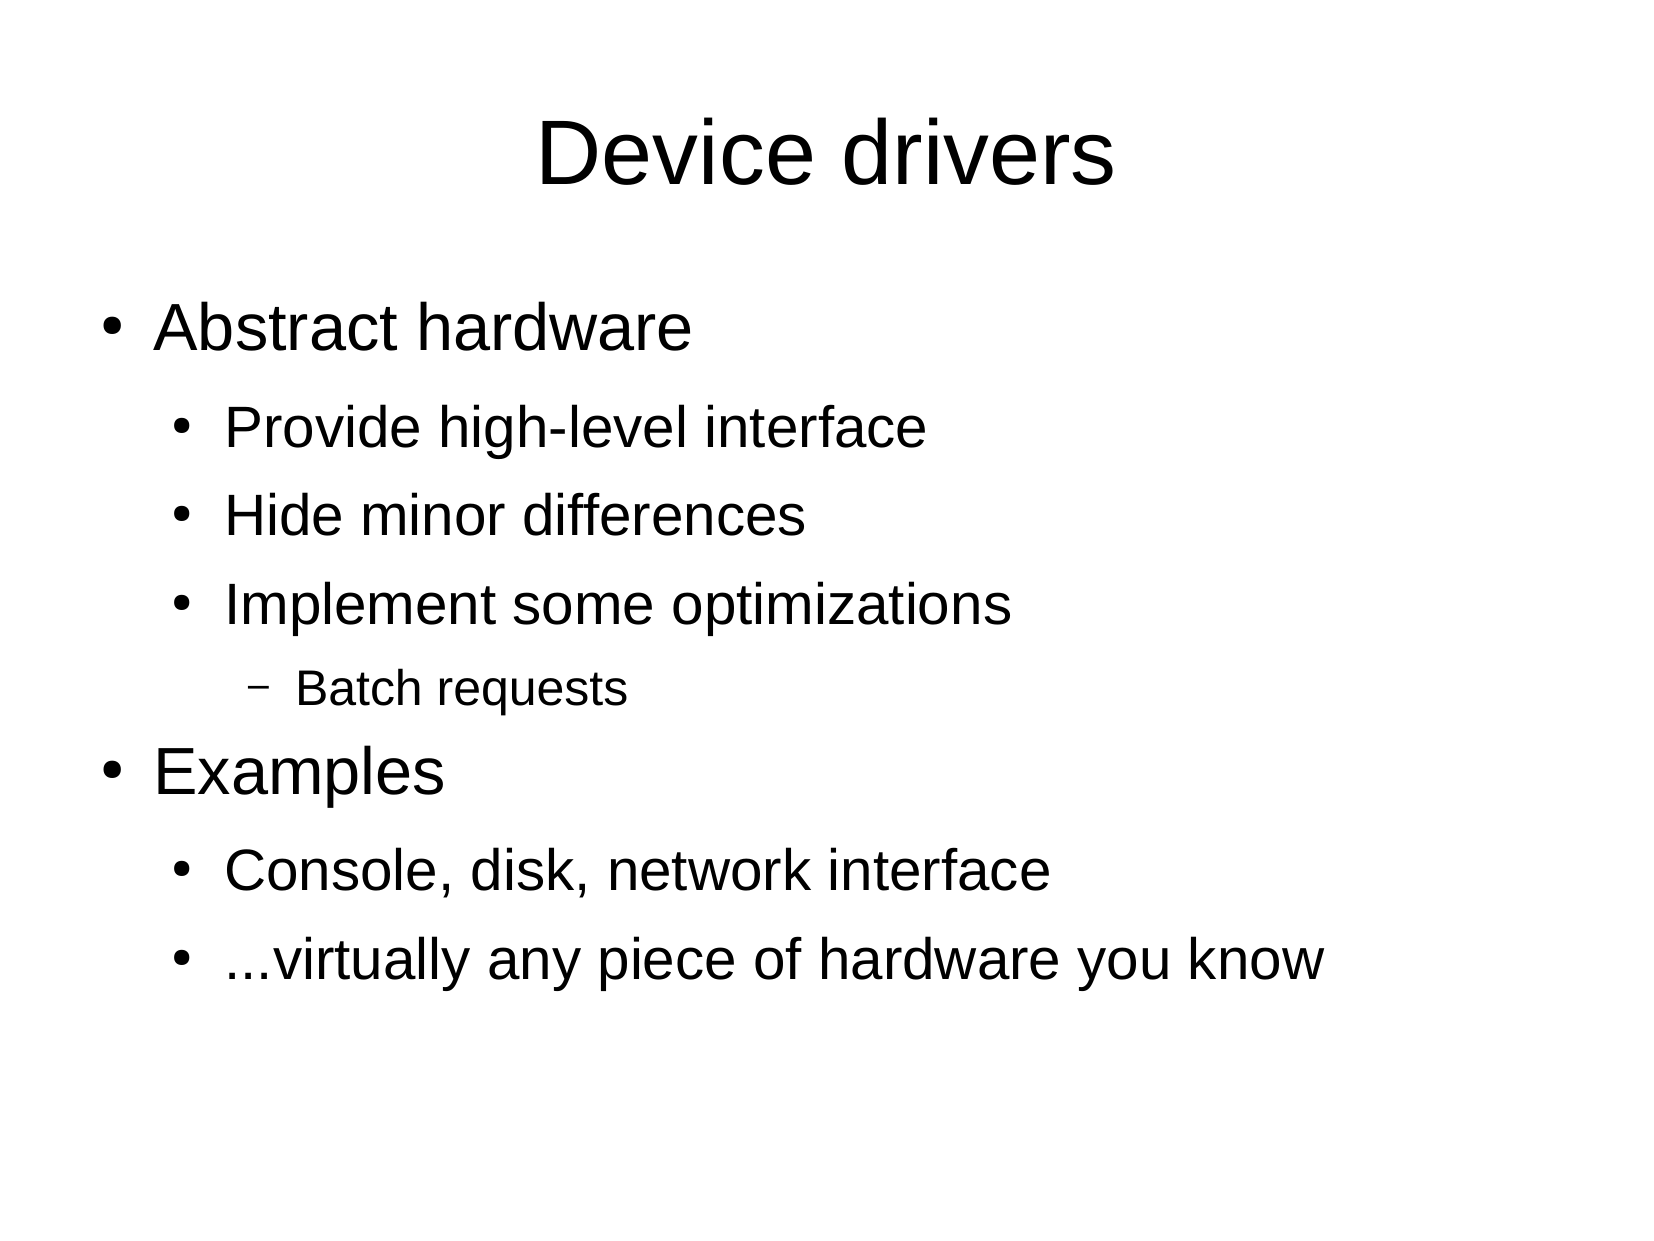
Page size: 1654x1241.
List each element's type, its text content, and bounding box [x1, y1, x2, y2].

list Abstract hardware Provide high-level interface Hide minor differences Implement some optimizations Batch requests Examples Console, disk, network interface ...virtually any piece of hardware you know [82, 290, 1571, 1010]
title Device drivers [82, 49, 1571, 257]
